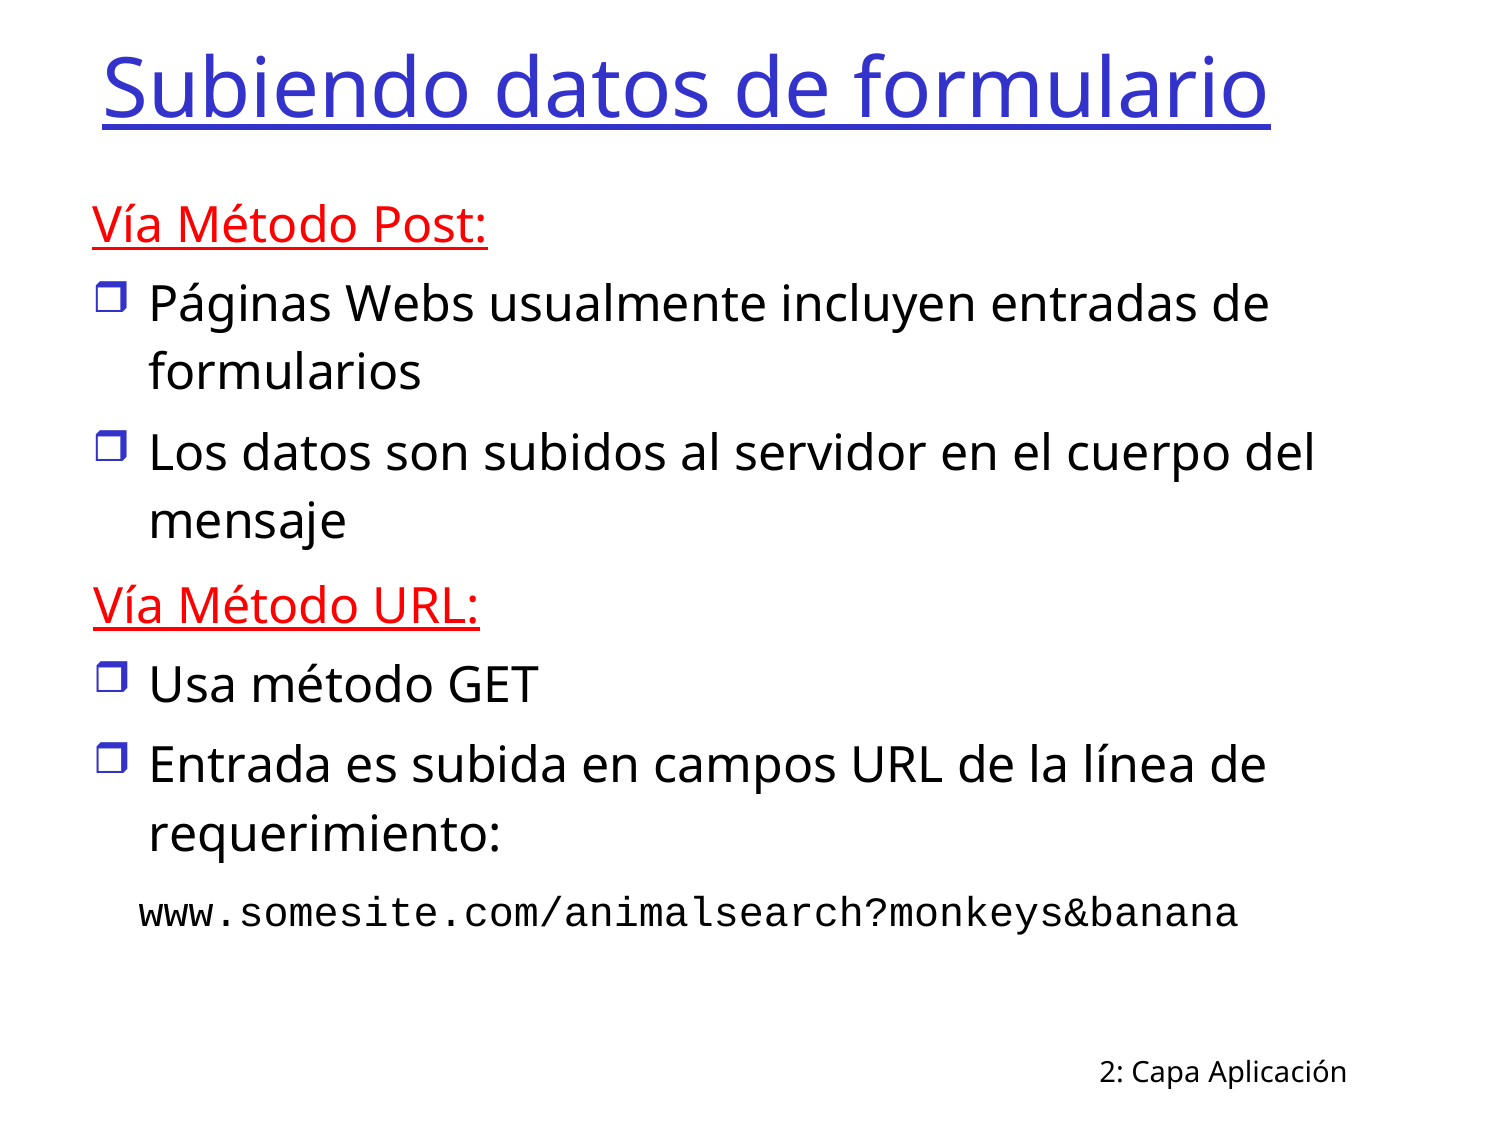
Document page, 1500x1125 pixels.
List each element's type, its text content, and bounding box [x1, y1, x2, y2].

title Subiendo datos de formulario [87, 15, 1463, 158]
list Vía Método Post: Páginas Webs usualmente incluyen entradas de formularios Los datos son subidos al servidor en el cuerpo del mensaje [77, 186, 1420, 623]
list Vía Método URL: Usa método GET Entrada es subida en campos URL de la línea de requerimiento: [78, 566, 1362, 931]
text_box www.somesite.com/animalsearch?monkeys&banana [123, 881, 1254, 944]
